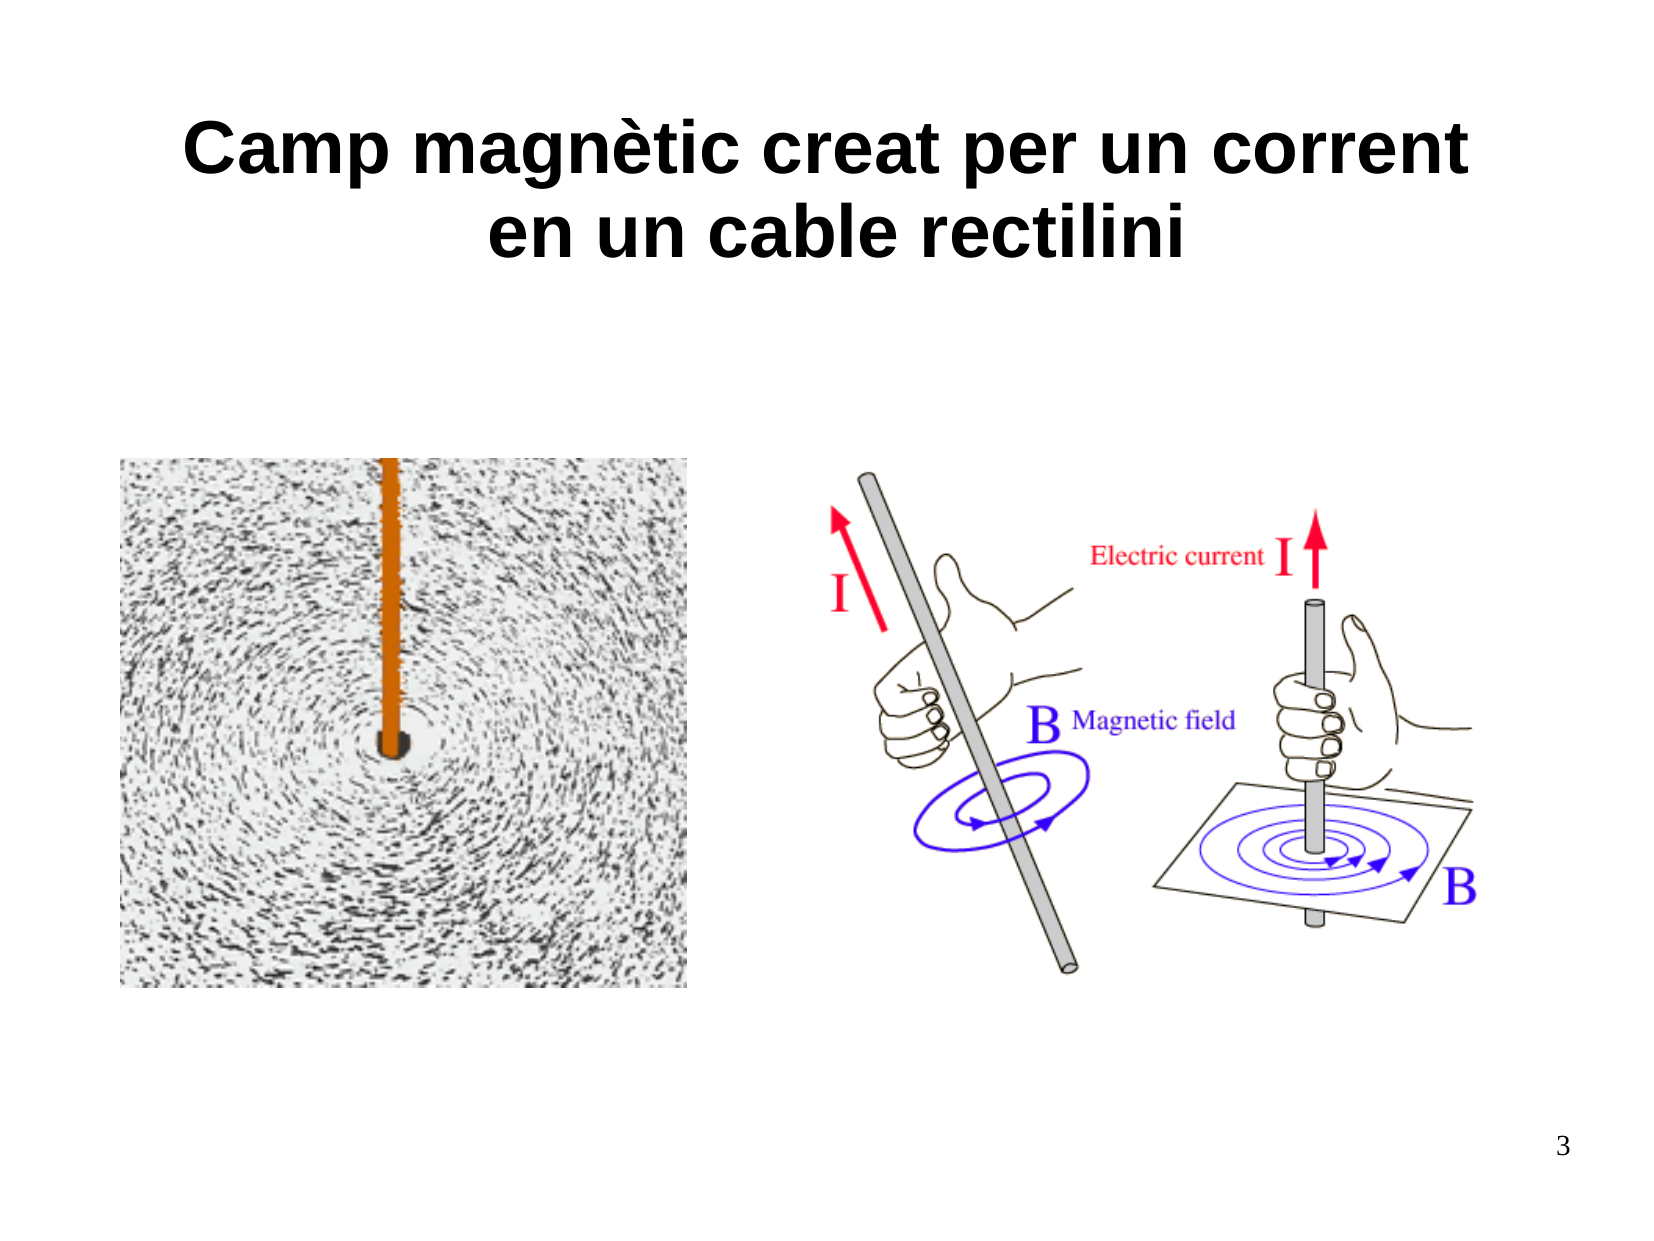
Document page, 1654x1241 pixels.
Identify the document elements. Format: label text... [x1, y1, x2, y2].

picture [809, 452, 1491, 988]
picture [120, 458, 687, 988]
text_box Camp magnètic creat per un corrent en un cable rectilini [59, 98, 1616, 282]
